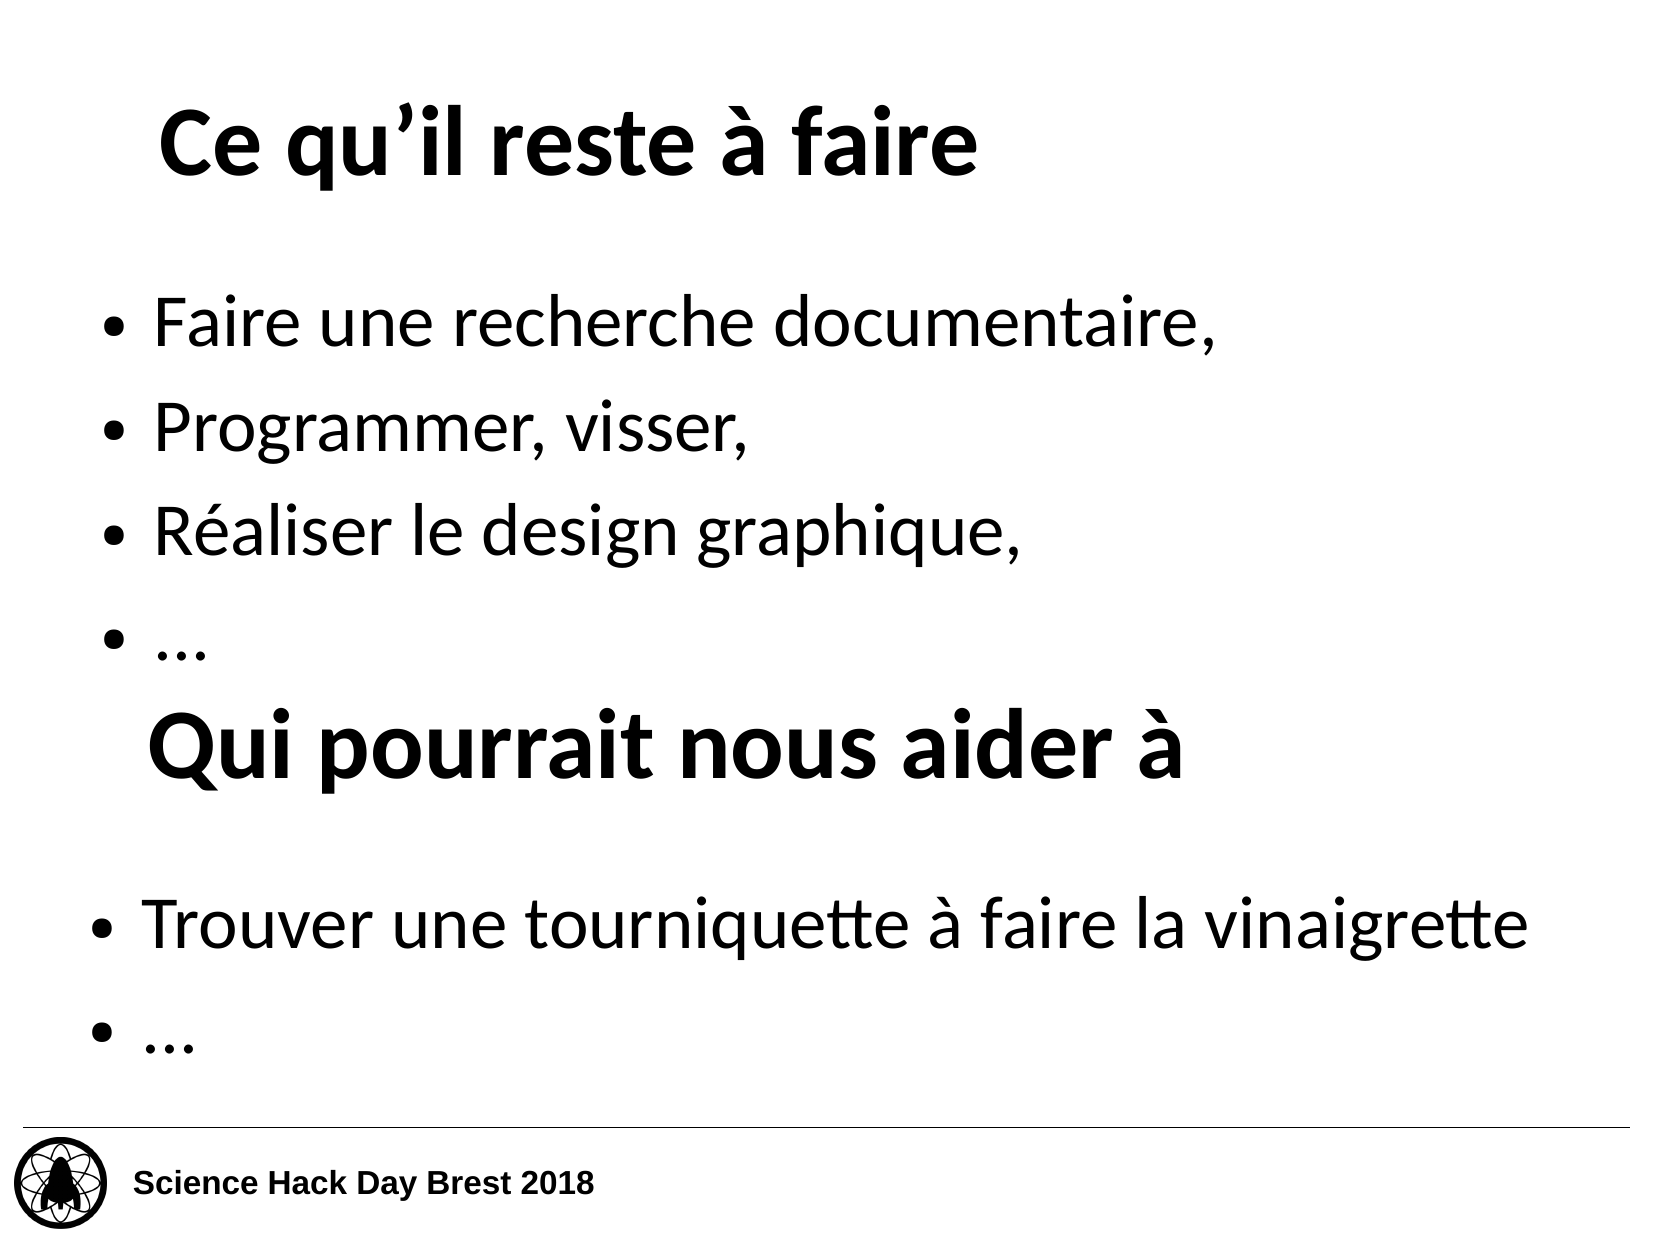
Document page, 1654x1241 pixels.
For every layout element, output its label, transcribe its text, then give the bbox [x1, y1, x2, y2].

list Faire une recherche documentaire, Programmer, visser, Réaliser le design graphique, ... [82, 290, 1571, 649]
text_box Science Hack Day Brest 2018 [118, 1157, 1040, 1211]
title Qui pourrait nous aider à [0, 649, 1607, 857]
title Ce qu’il reste à faire [11, 47, 1347, 255]
list Trouver une tourniquette à faire la vinaigrette ... [70, 892, 1560, 1111]
picture [14, 1137, 107, 1230]
